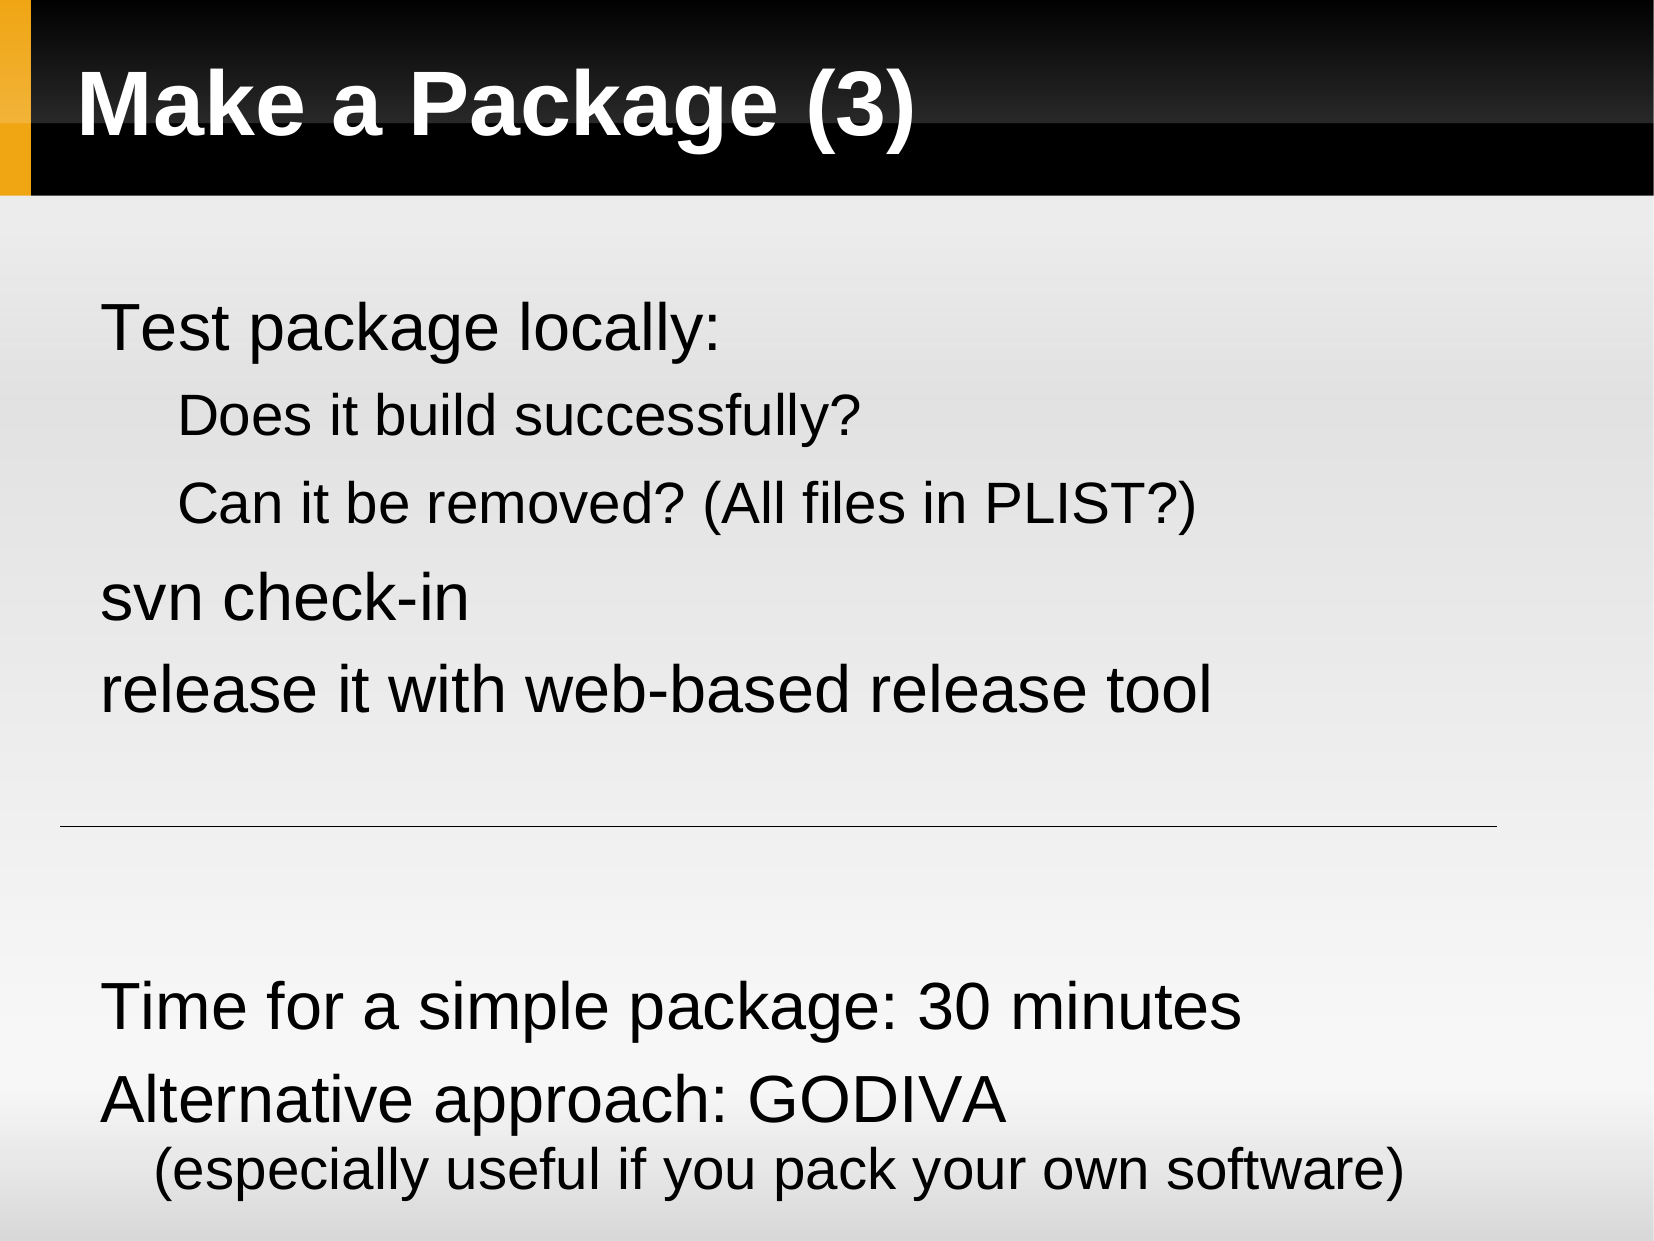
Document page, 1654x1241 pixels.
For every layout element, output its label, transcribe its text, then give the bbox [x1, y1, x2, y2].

title Make a Package (3) [76, 0, 1565, 208]
picture [0, 0, 1654, 1241]
list Test package locally: Does it build successfully? Can it be removed? (All files in PLIST?) svn check-in release it with web-based release tool Time for a simple package: 30 minutes Alternative approach: GODIVA (especially useful if you pack your own software) [82, 290, 1571, 1198]
